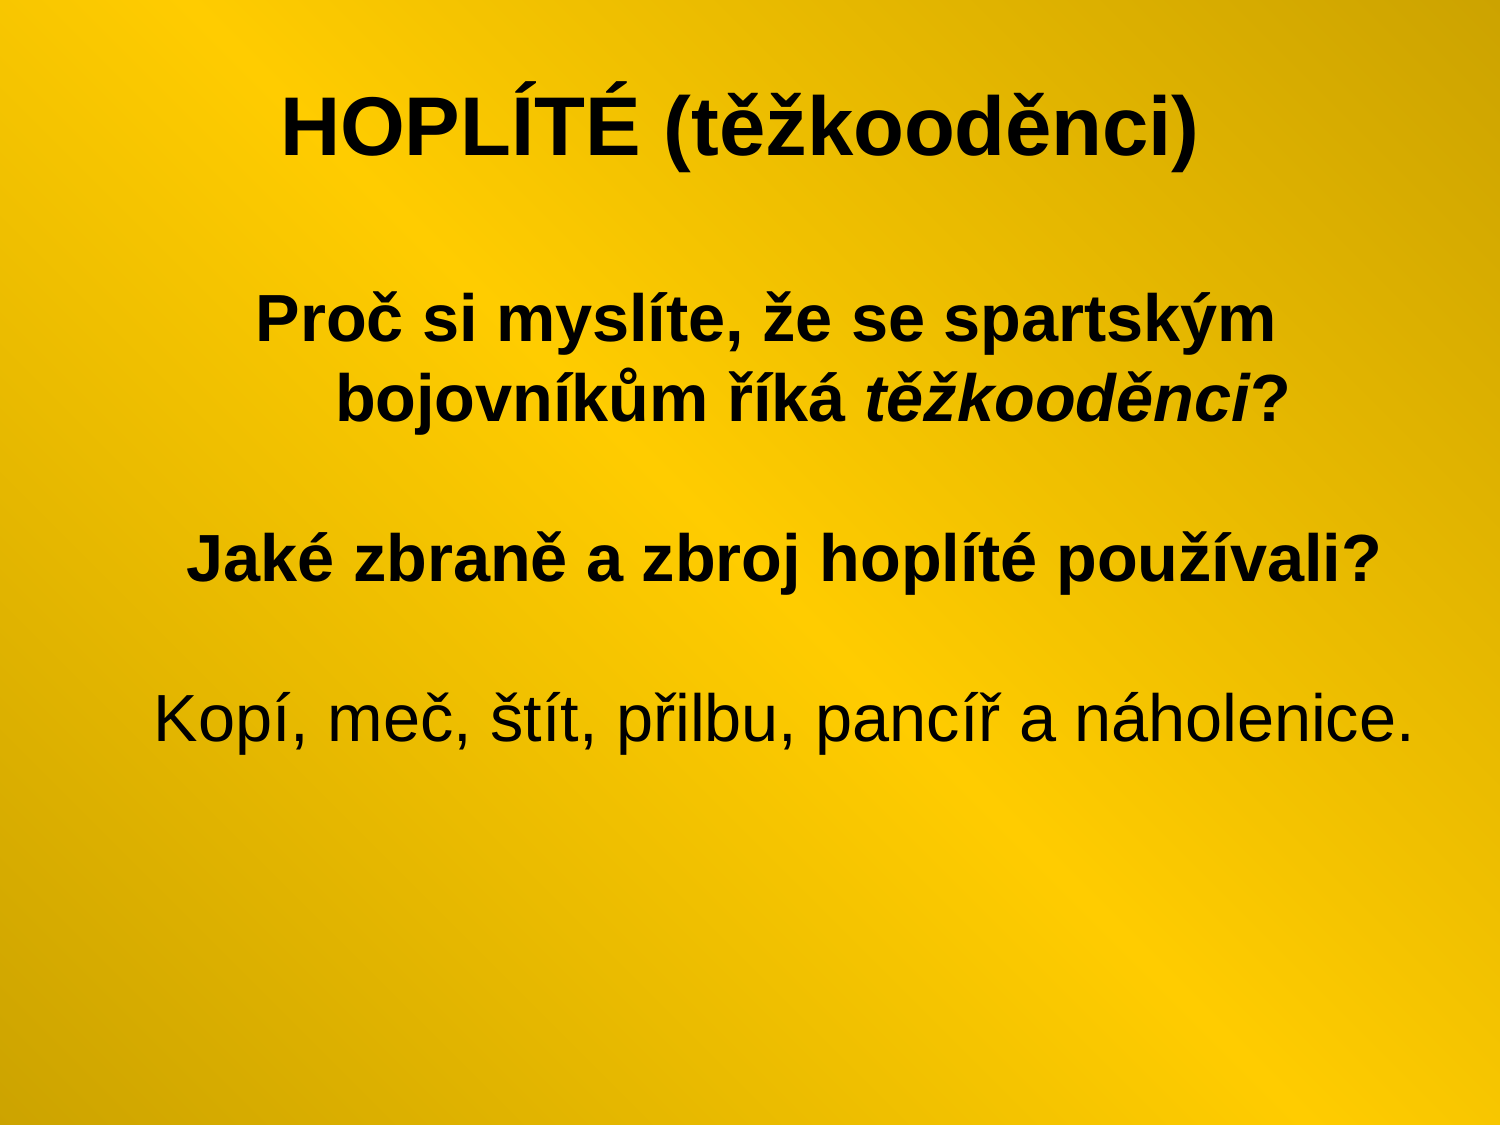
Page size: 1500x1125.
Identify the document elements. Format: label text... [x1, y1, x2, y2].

title HOPLÍTÉ (těžkooděnci) [76, 64, 1427, 280]
text_box Proč si myslíte, že se spartským bojovníkům říká těžkooděnci? Jaké zbraně a zbroj hoplíté používali? Kopí, meč, štít, přilbu, pancíř a náholenice. [70, 267, 1500, 1003]
